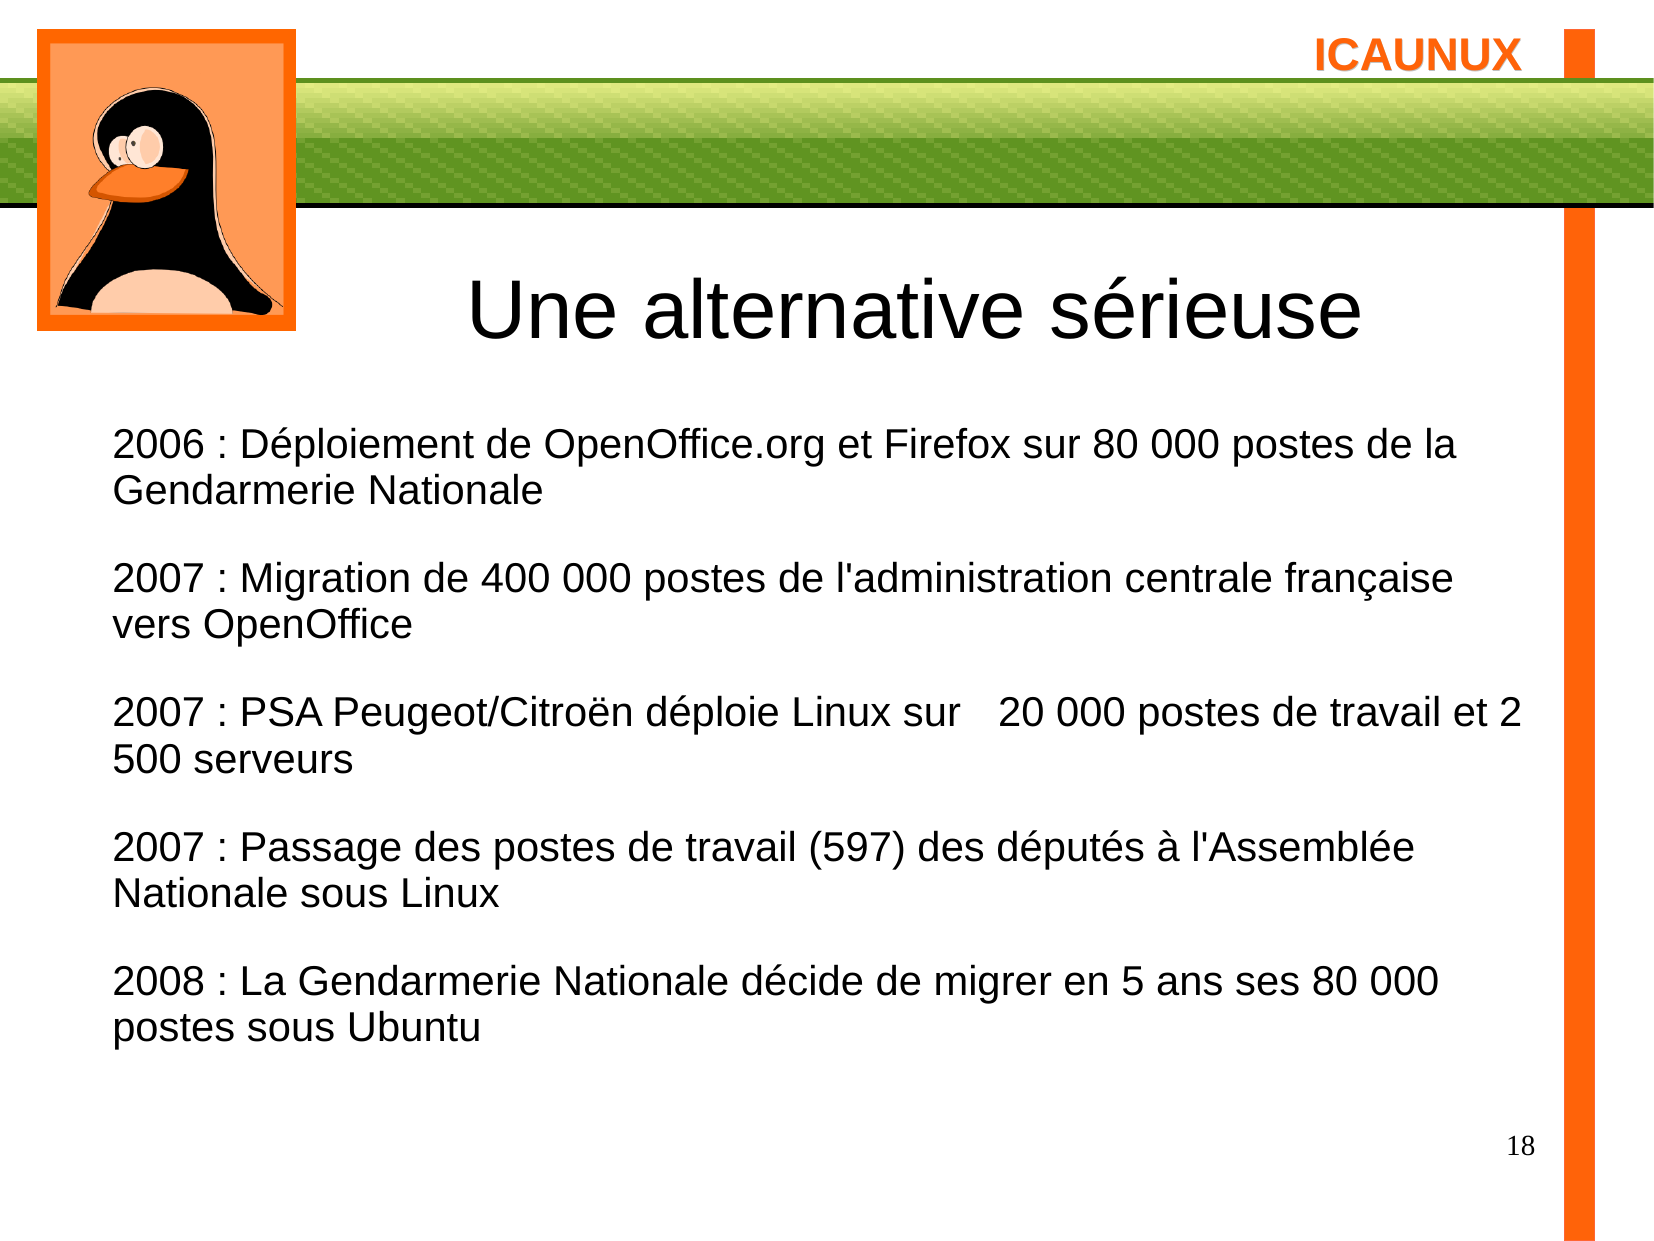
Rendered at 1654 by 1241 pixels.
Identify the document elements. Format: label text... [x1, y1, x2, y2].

picture [0, 29, 1654, 331]
list 2006 : Déploiement de OpenOffice.org et Firefox sur 80 000 postes de la Gendarmerie Nationale 2007 : Migration de 400 000 postes de l'administration centrale française vers OpenOffice 2007 : PSA Peugeot/Citroën déploie Linux sur 20 000 postes de travail et 2 500 serveurs 2007 : Passage des postes de travail (597) des députés à l'Assemblée Nationale sous Linux 2008 : La Gendarmerie Nationale décide de migrer en 5 ans ses 80 000 postes sous Ubuntu [112, 420, 1536, 1107]
title Une alternative sérieuse [324, 235, 1506, 384]
